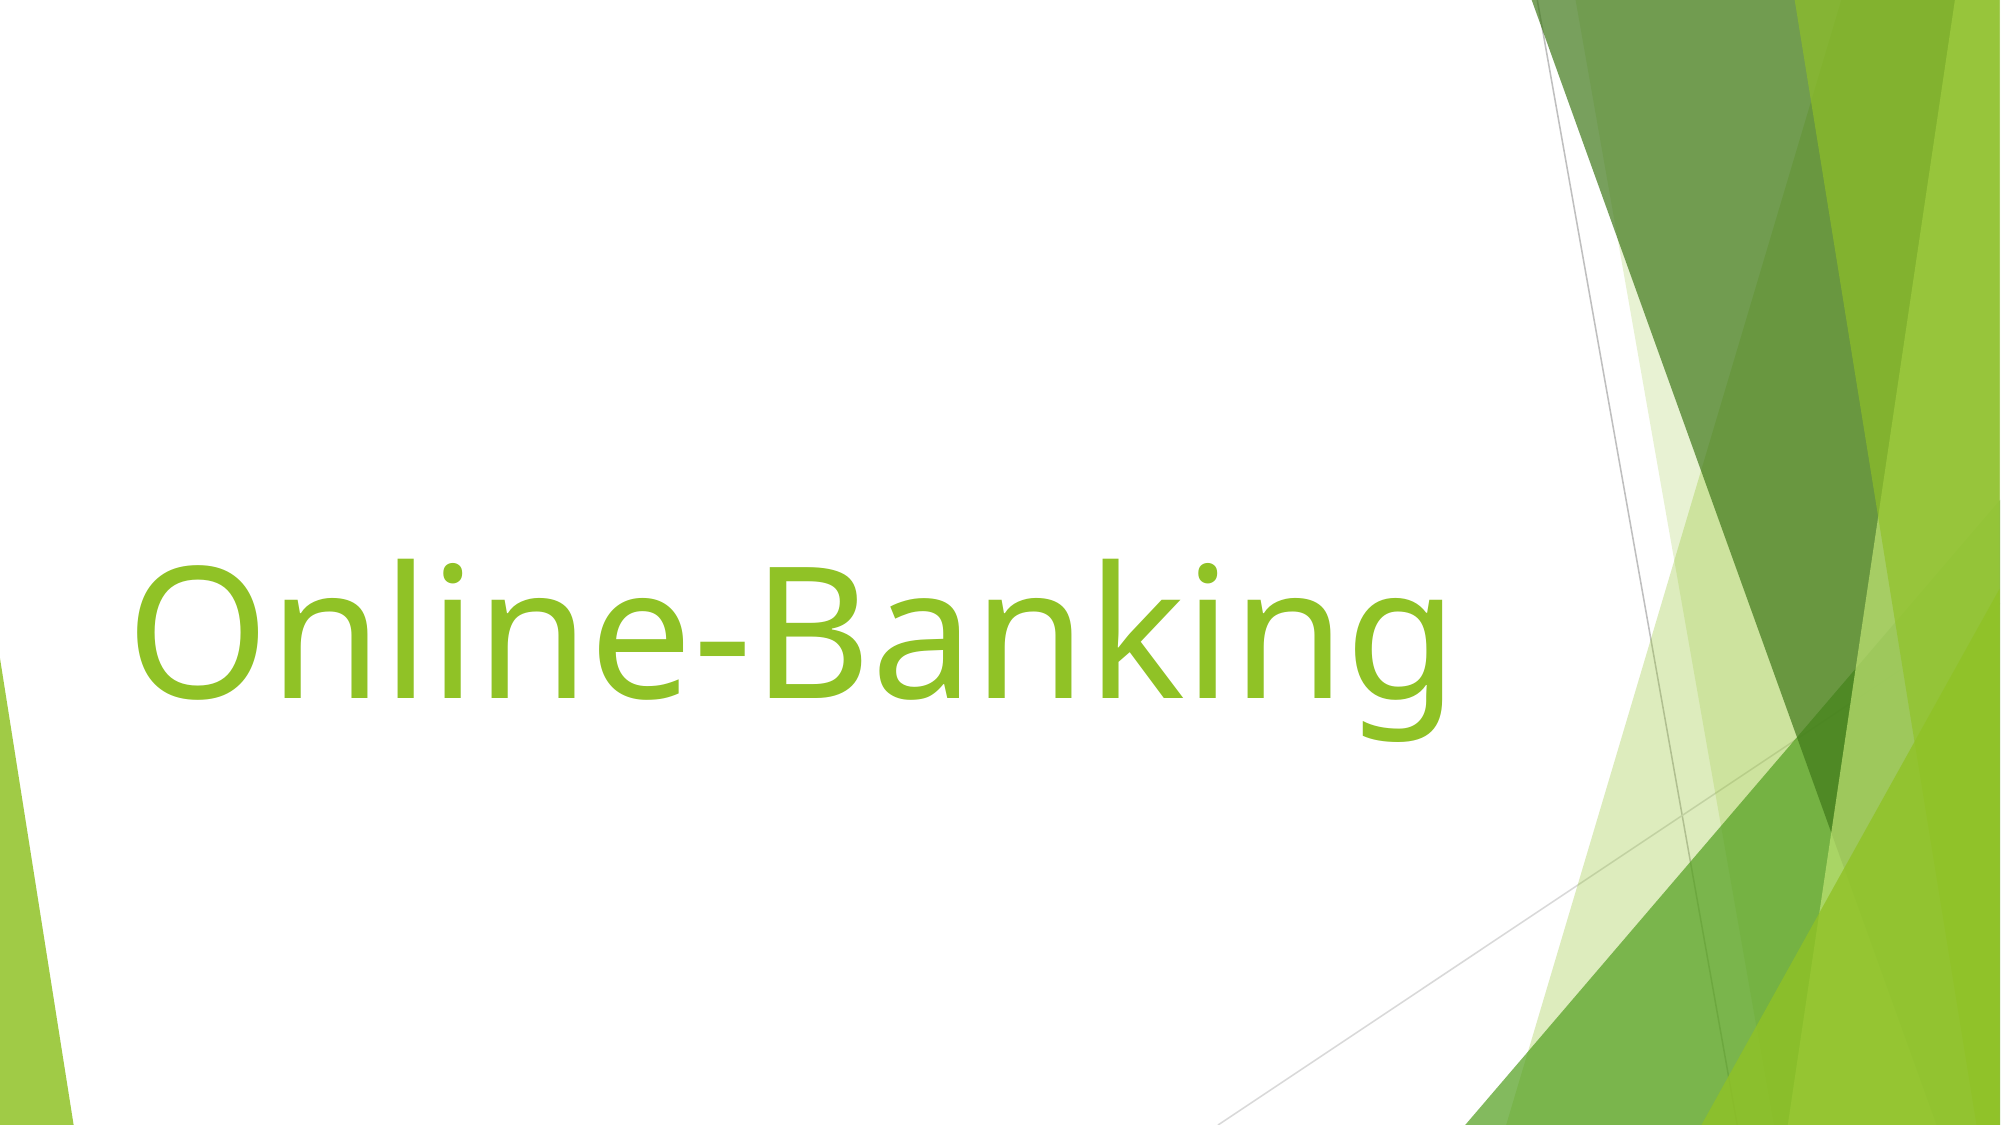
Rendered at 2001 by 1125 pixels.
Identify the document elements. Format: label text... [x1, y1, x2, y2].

title Online-Banking [111, 443, 1522, 743]
